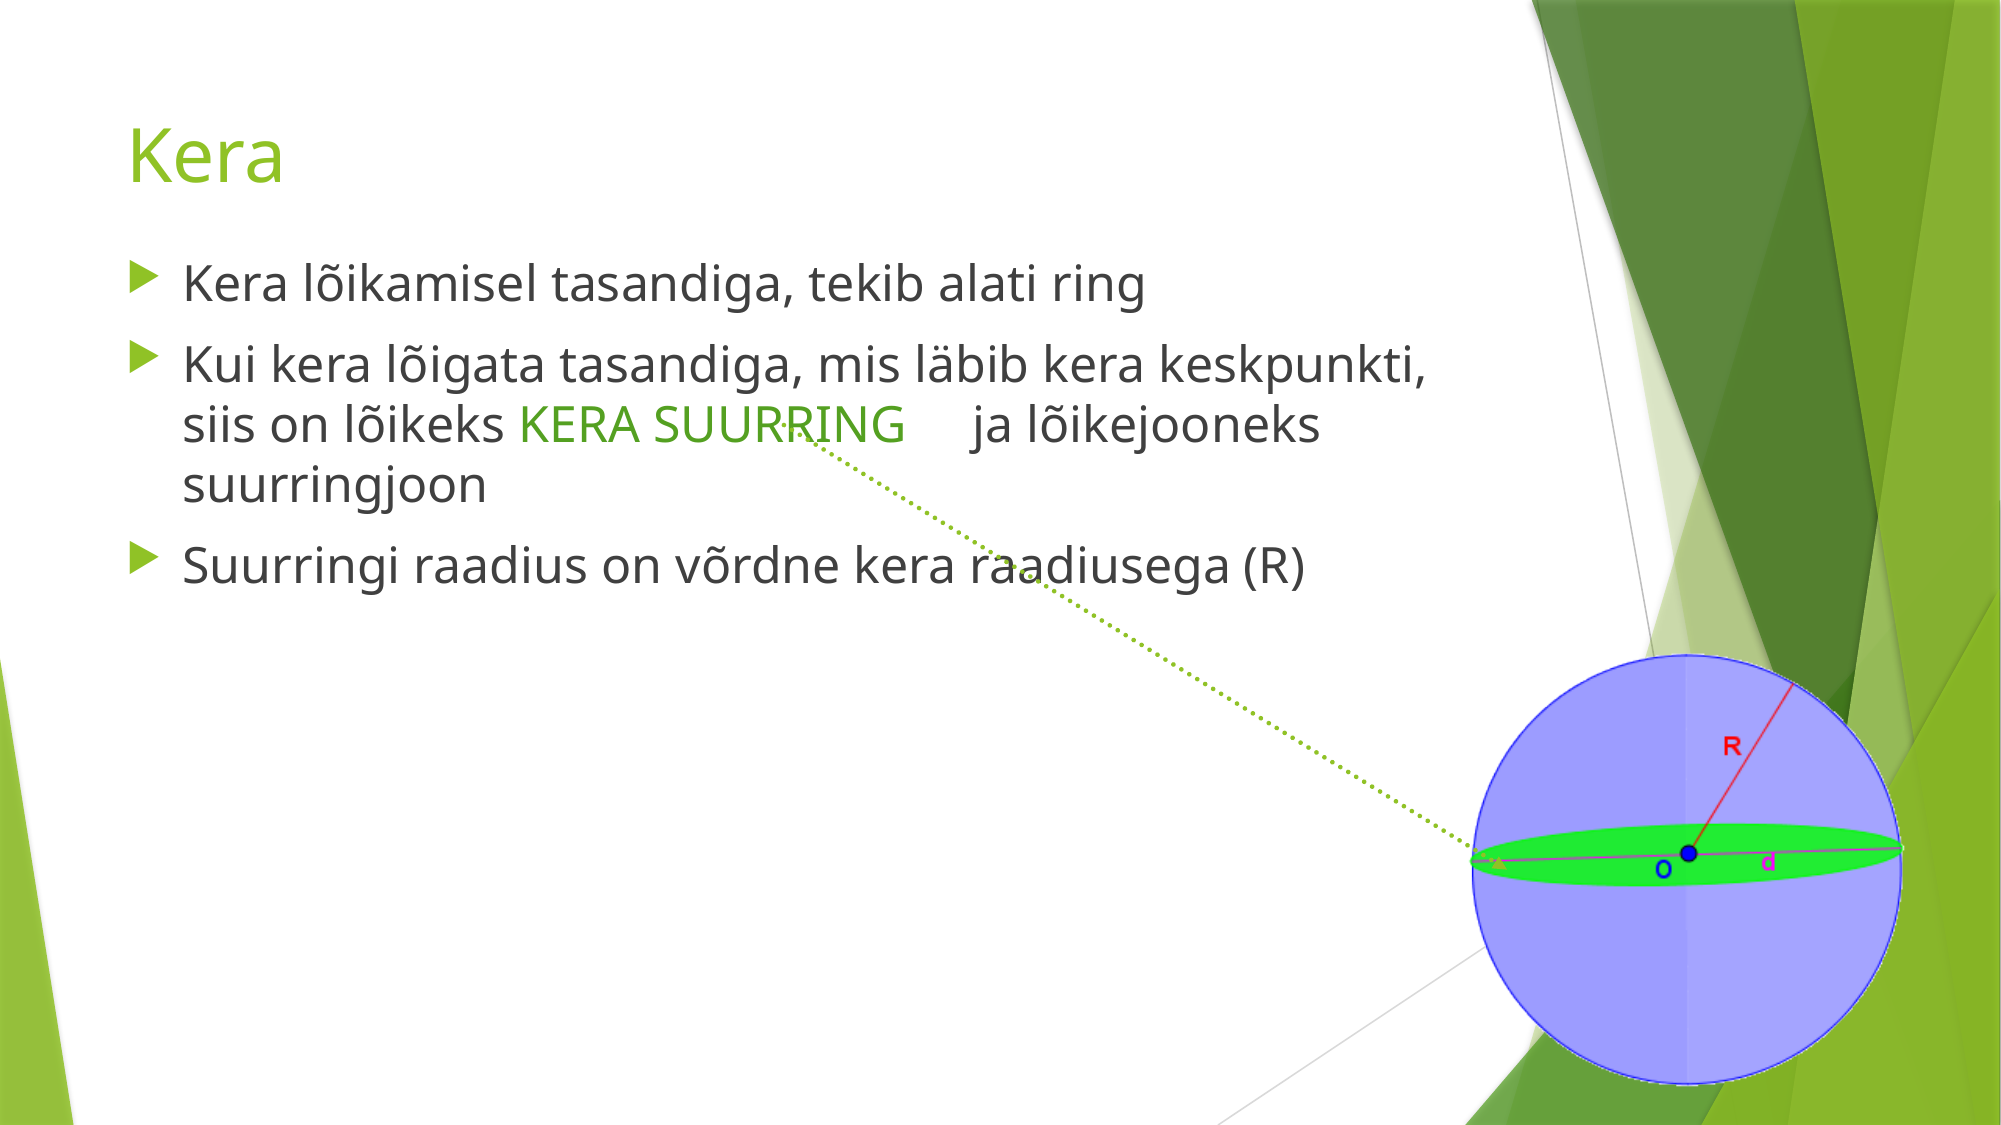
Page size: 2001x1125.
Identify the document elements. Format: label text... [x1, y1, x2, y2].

title Kera [111, 99, 1522, 243]
picture [1458, 643, 1920, 1102]
list Kera lõikamisel tasandiga, tekib alati ring Kui kera lõigata tasandiga, mis läbib kera keskpunkti, siis on lõikeks KERA SUURRING ja lõikejooneks suurringjoon Suurringi raadius on võrdne kera raadiusega (R) [111, 243, 1522, 1068]
